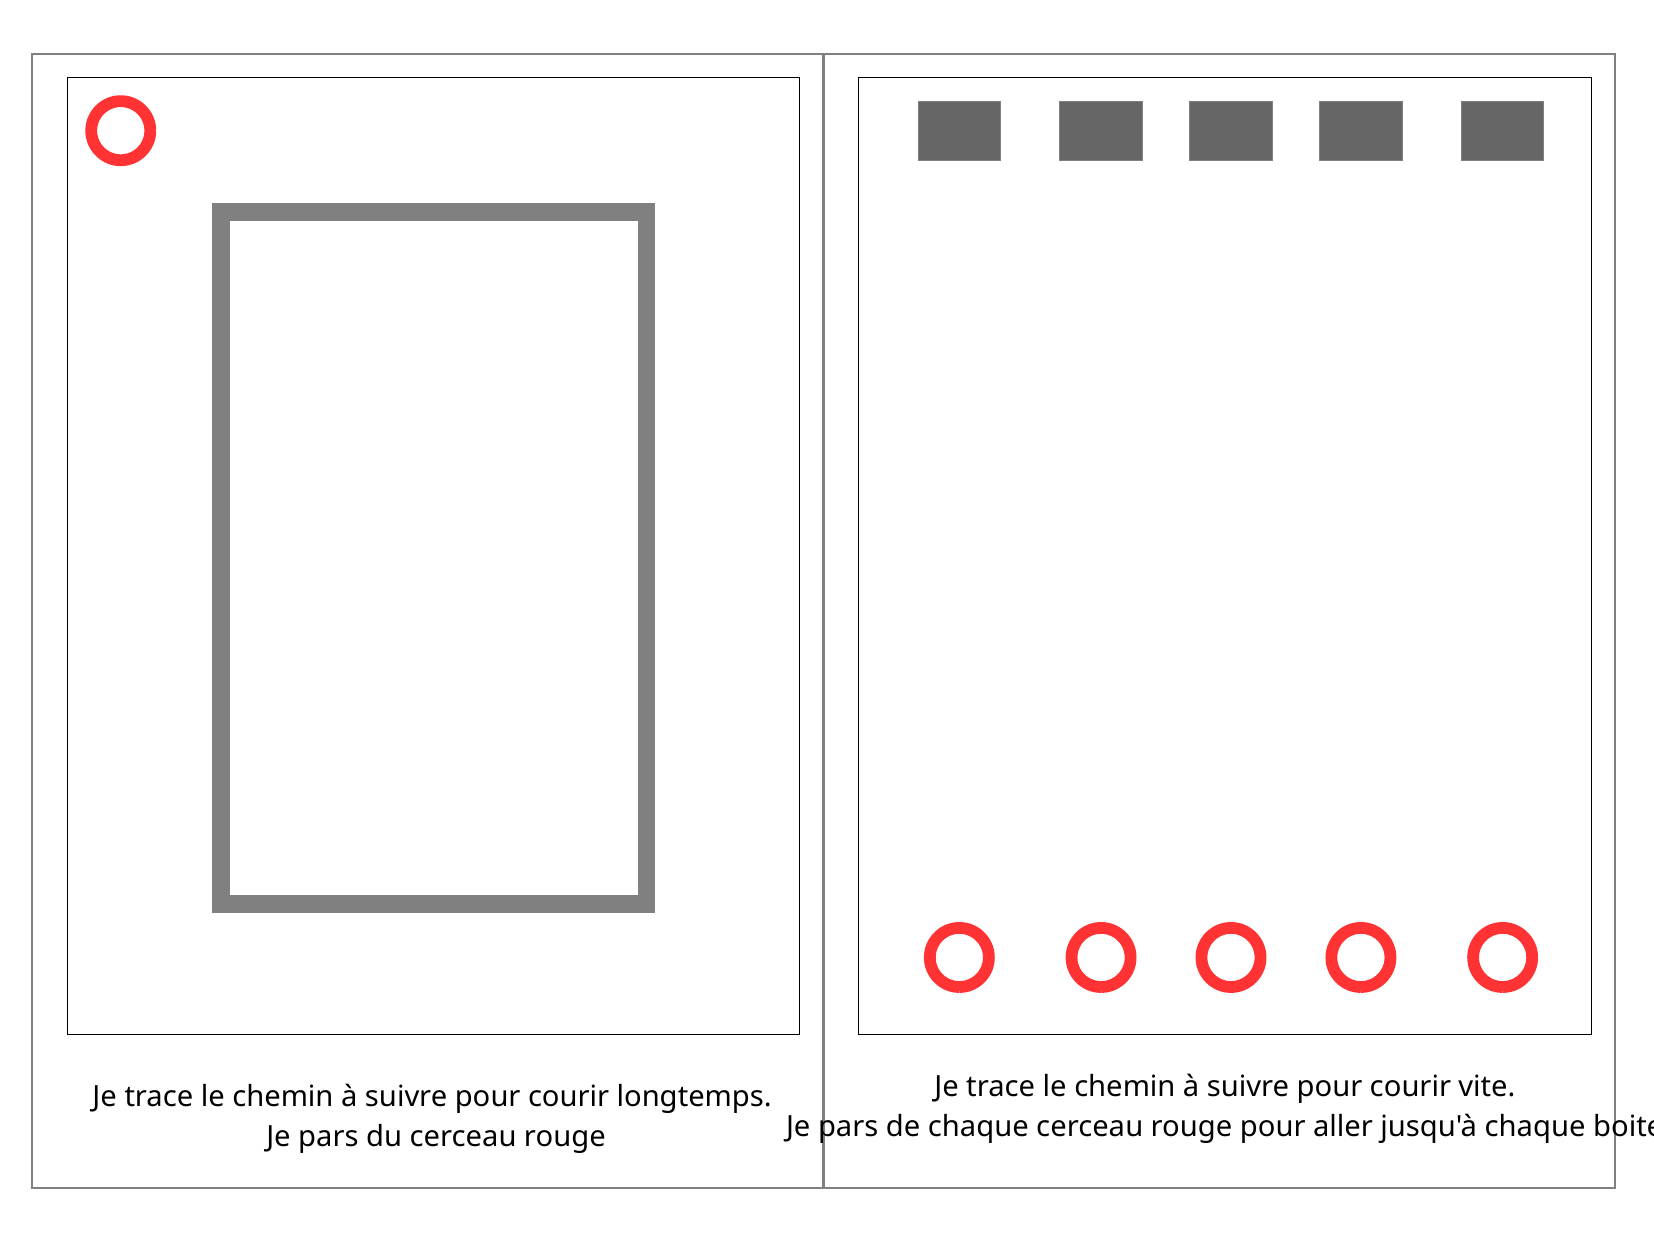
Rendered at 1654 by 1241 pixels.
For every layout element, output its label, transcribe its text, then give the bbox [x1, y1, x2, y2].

text_box Je trace le chemin à suivre pour courir vite. Je pars de chaque cerceau rouge pour aller jusqu'à chaque boite. [870, 1057, 1580, 1192]
text_box [32, 54, 1615, 1188]
text_box Je trace le chemin à suivre pour courir longtemps. Je pars du cerceau rouge [120, 1067, 752, 1155]
